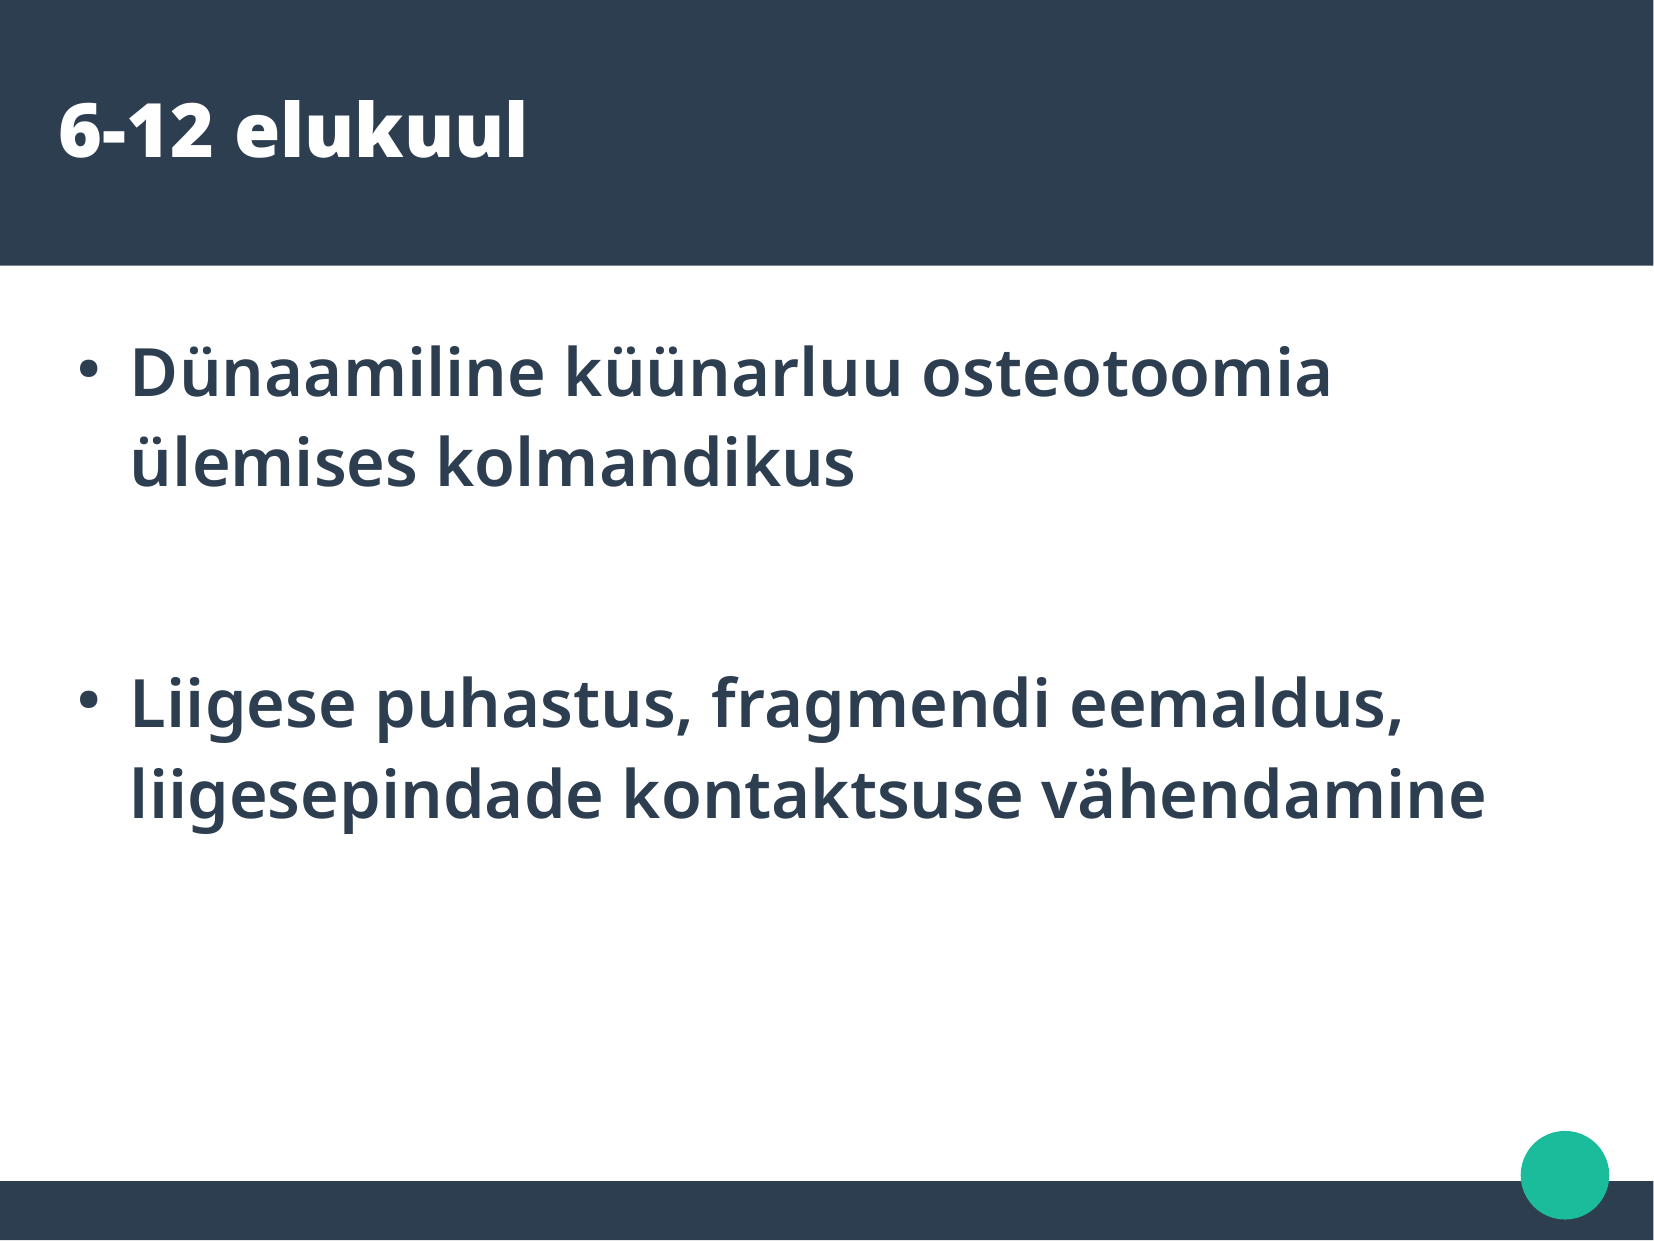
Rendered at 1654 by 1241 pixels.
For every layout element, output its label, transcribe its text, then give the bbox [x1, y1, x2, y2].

list Dünaamiline küünarluu osteotoomia ülemises kolmandikus Liigese puhastus, fragmendi eemaldus, liigesepindade kontaktsuse vähendamine [59, 324, 1595, 1152]
title 6-12 elukuul [59, 49, 1595, 207]
